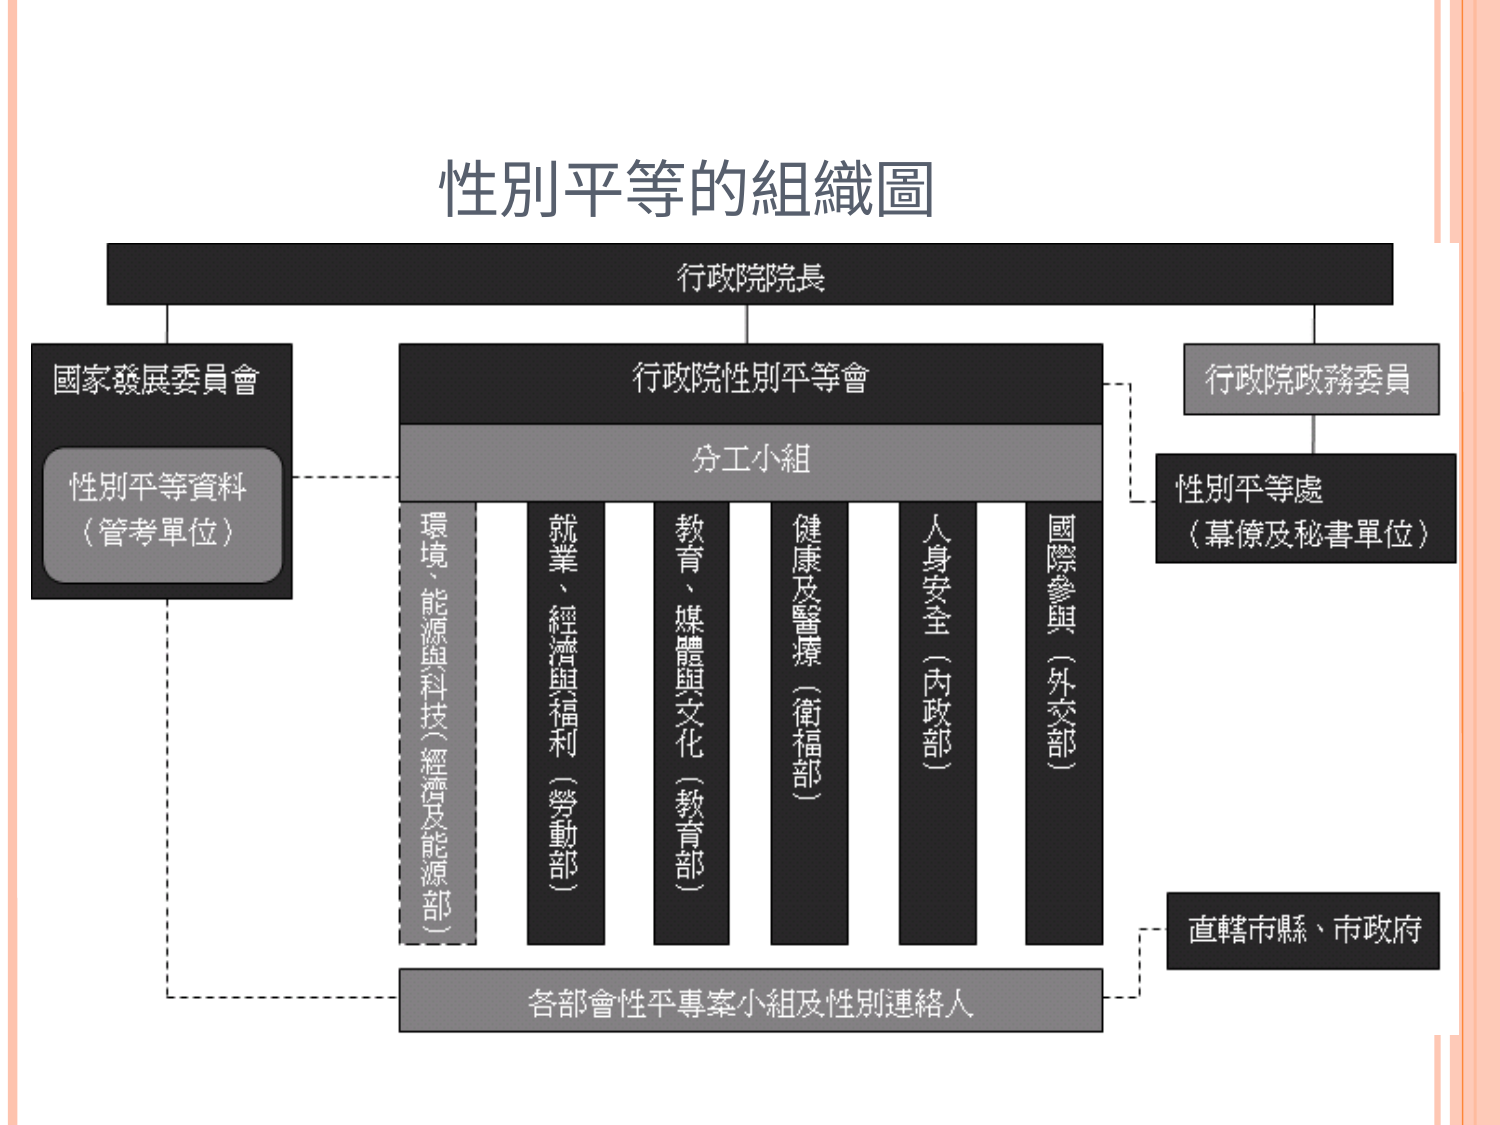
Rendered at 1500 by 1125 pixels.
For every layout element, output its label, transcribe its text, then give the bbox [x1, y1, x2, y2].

title 性別平等的組織圖 [75, 45, 1300, 233]
picture [31, 243, 1459, 1035]
